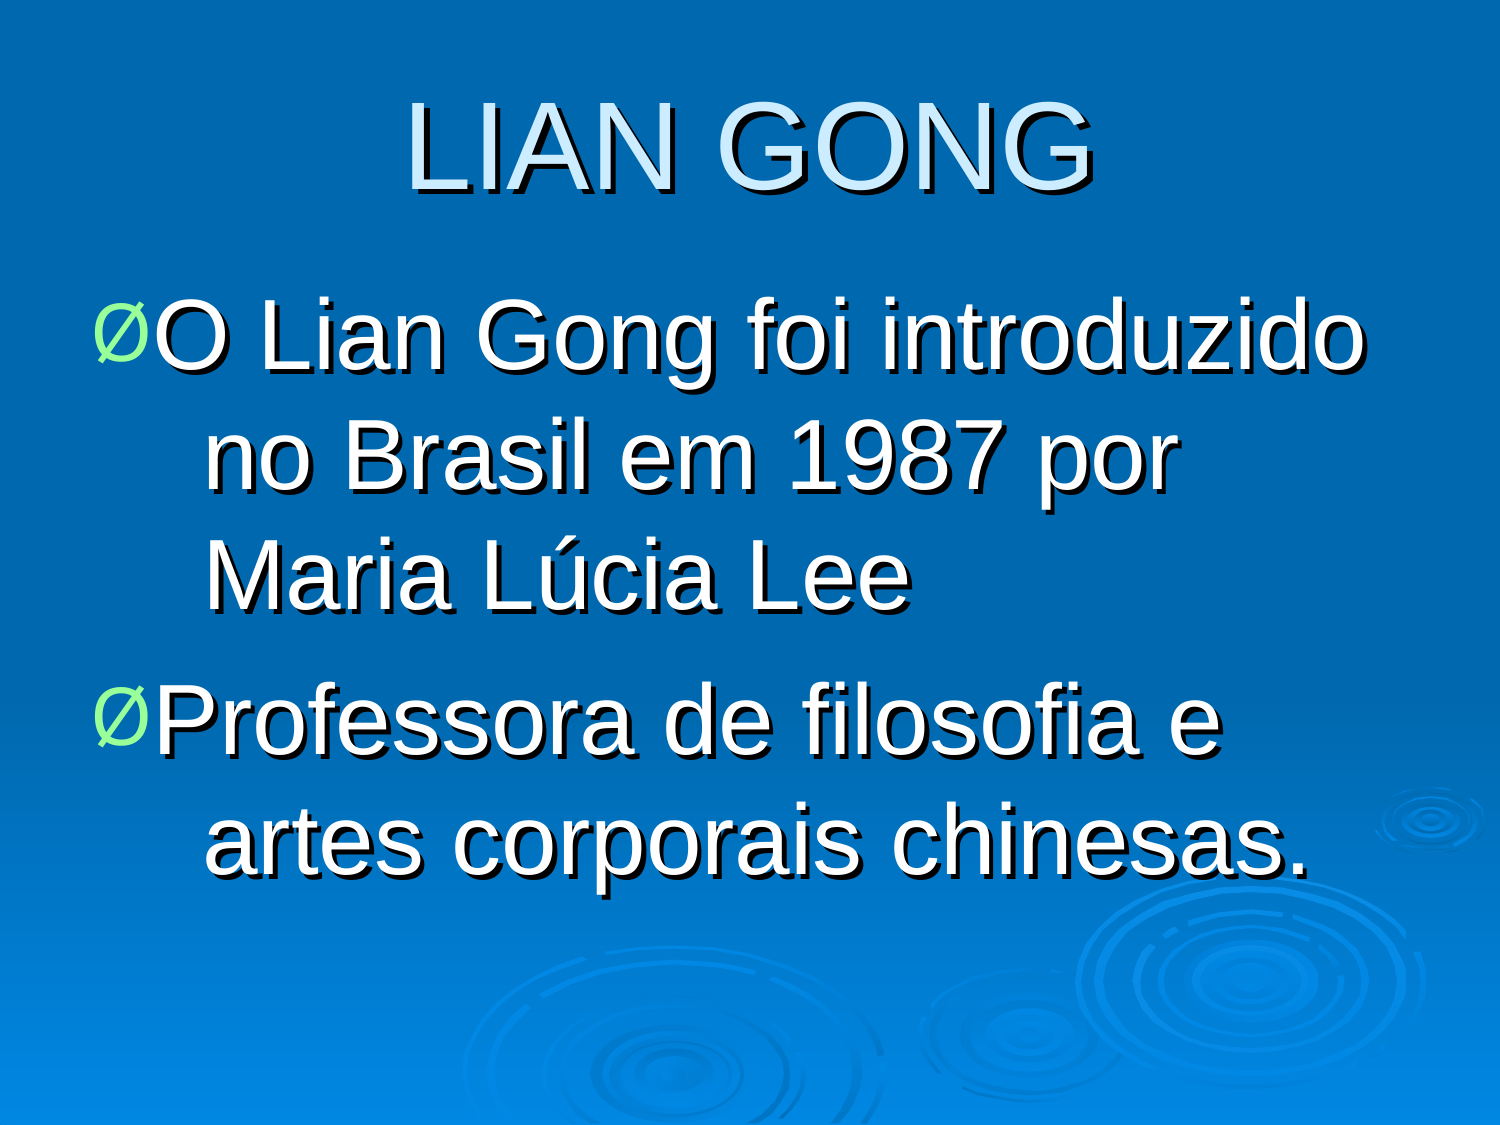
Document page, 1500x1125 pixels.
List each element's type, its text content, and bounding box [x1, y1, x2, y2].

title LIAN GONG [75, 45, 1426, 233]
list O Lian Gong foi introduzido no Brasil em 1987 por Maria Lúcia Lee Professora de filosofia e artes corporais chinesas. [75, 262, 1426, 1005]
